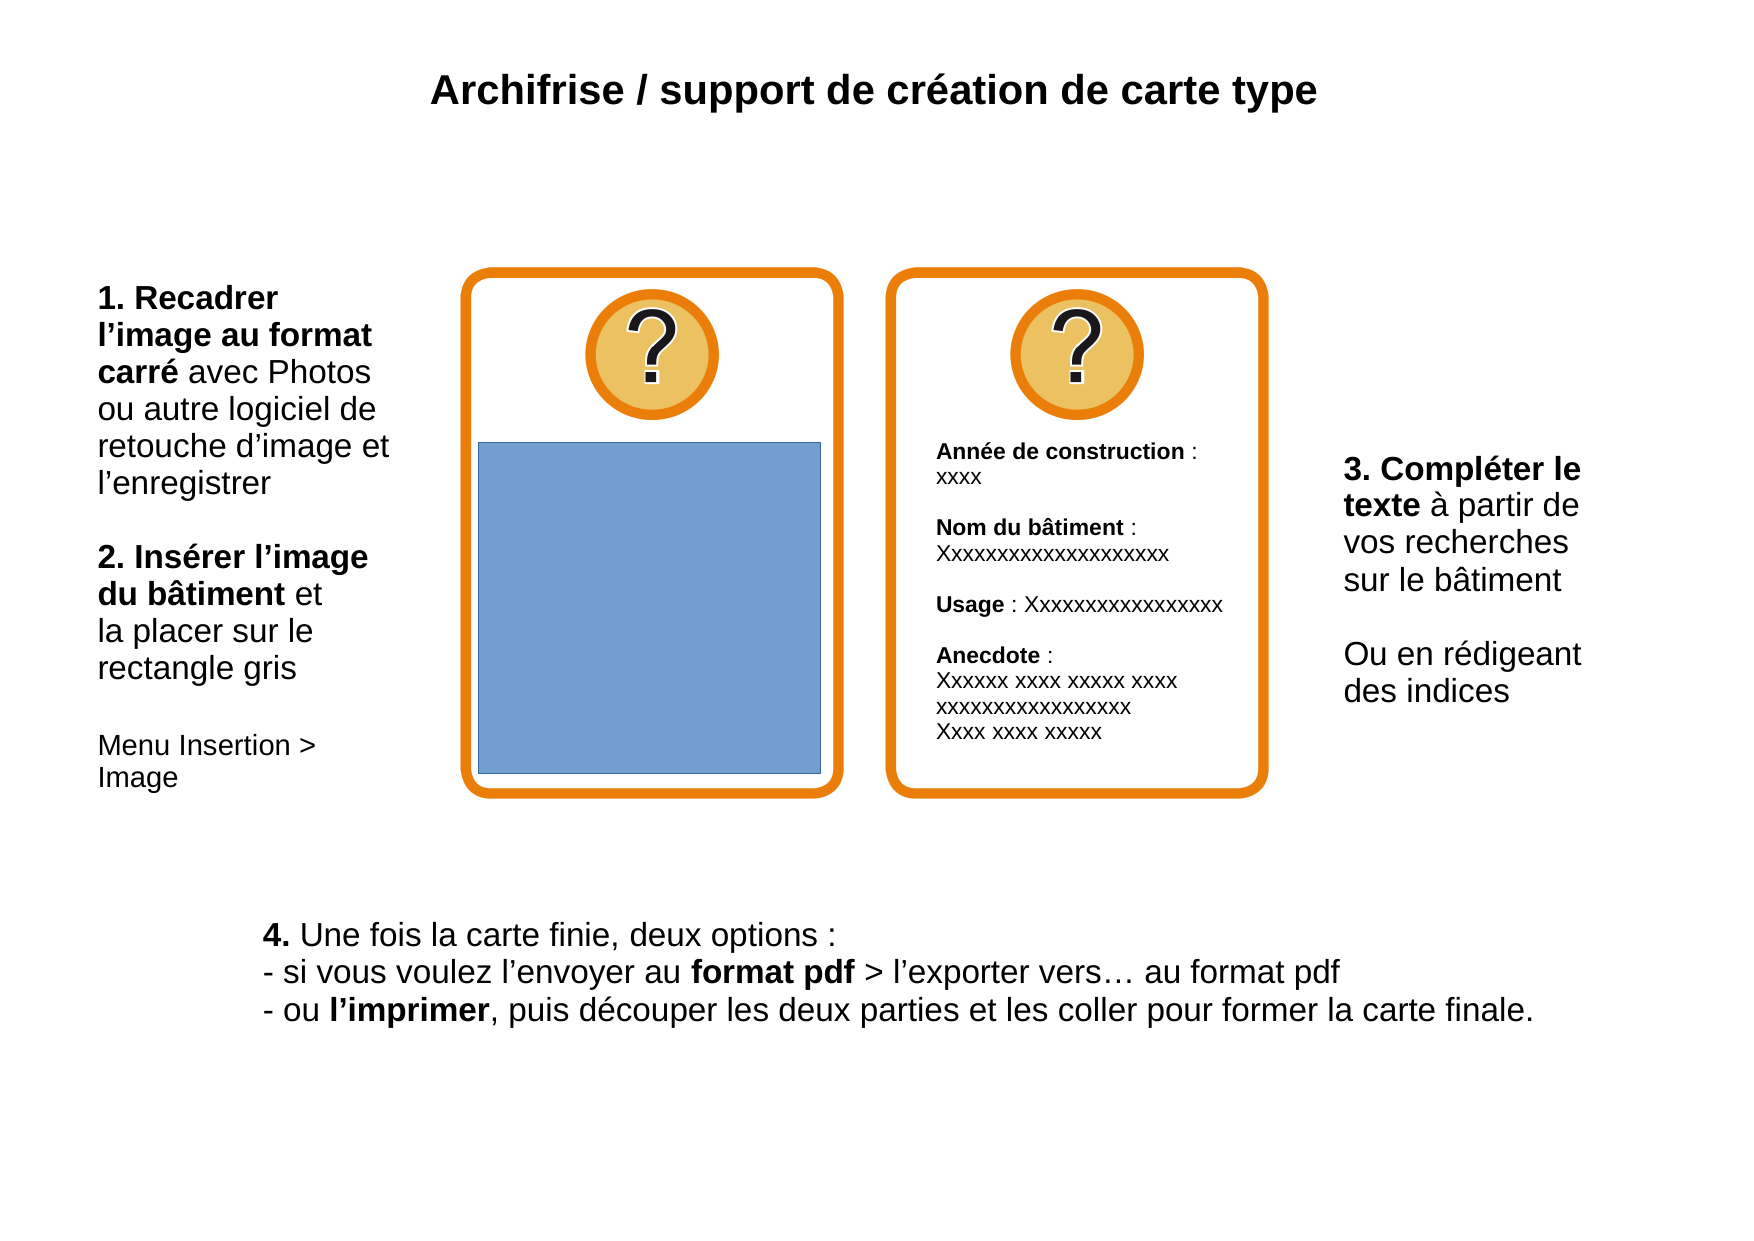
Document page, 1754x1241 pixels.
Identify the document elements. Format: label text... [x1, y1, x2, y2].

picture [885, 267, 1269, 799]
text_box [478, 442, 821, 774]
text_box 1. Recadrer l’image au format carré avec Photos ou autre logiciel de retouche d’image et l’enregistrer 2. Insérer l’image du bâtiment et la placer sur le rectangle gris Menu Insertion > Image [82, 271, 408, 825]
text_box 3. Compléter le texte à partir de vos recherches sur le bâtiment Ou en rédigeant des indices [1328, 442, 1636, 717]
text_box Archifrise / support de création de carte type [65, 59, 1696, 142]
text_box 4. Une fois la carte finie, deux options : - si vous voulez l’envoyer au format pdf > l’exporter vers… au format pdf - ou l’imprimer, puis découper les deux parties et les coller pour former la carte finale. [248, 909, 1619, 1073]
text_box Année de construction : xxxx Nom du bâtiment : Xxxxxxxxxxxxxxxxxxxx Usage : Xxxxxxxxxxxxxxxxx Anecdote : Xxxxxx xxxx xxxxx xxxx xxxxxxxxxxxxxxxxx Xxxx xxxx xxxxx [921, 431, 1252, 753]
picture [460, 267, 844, 799]
